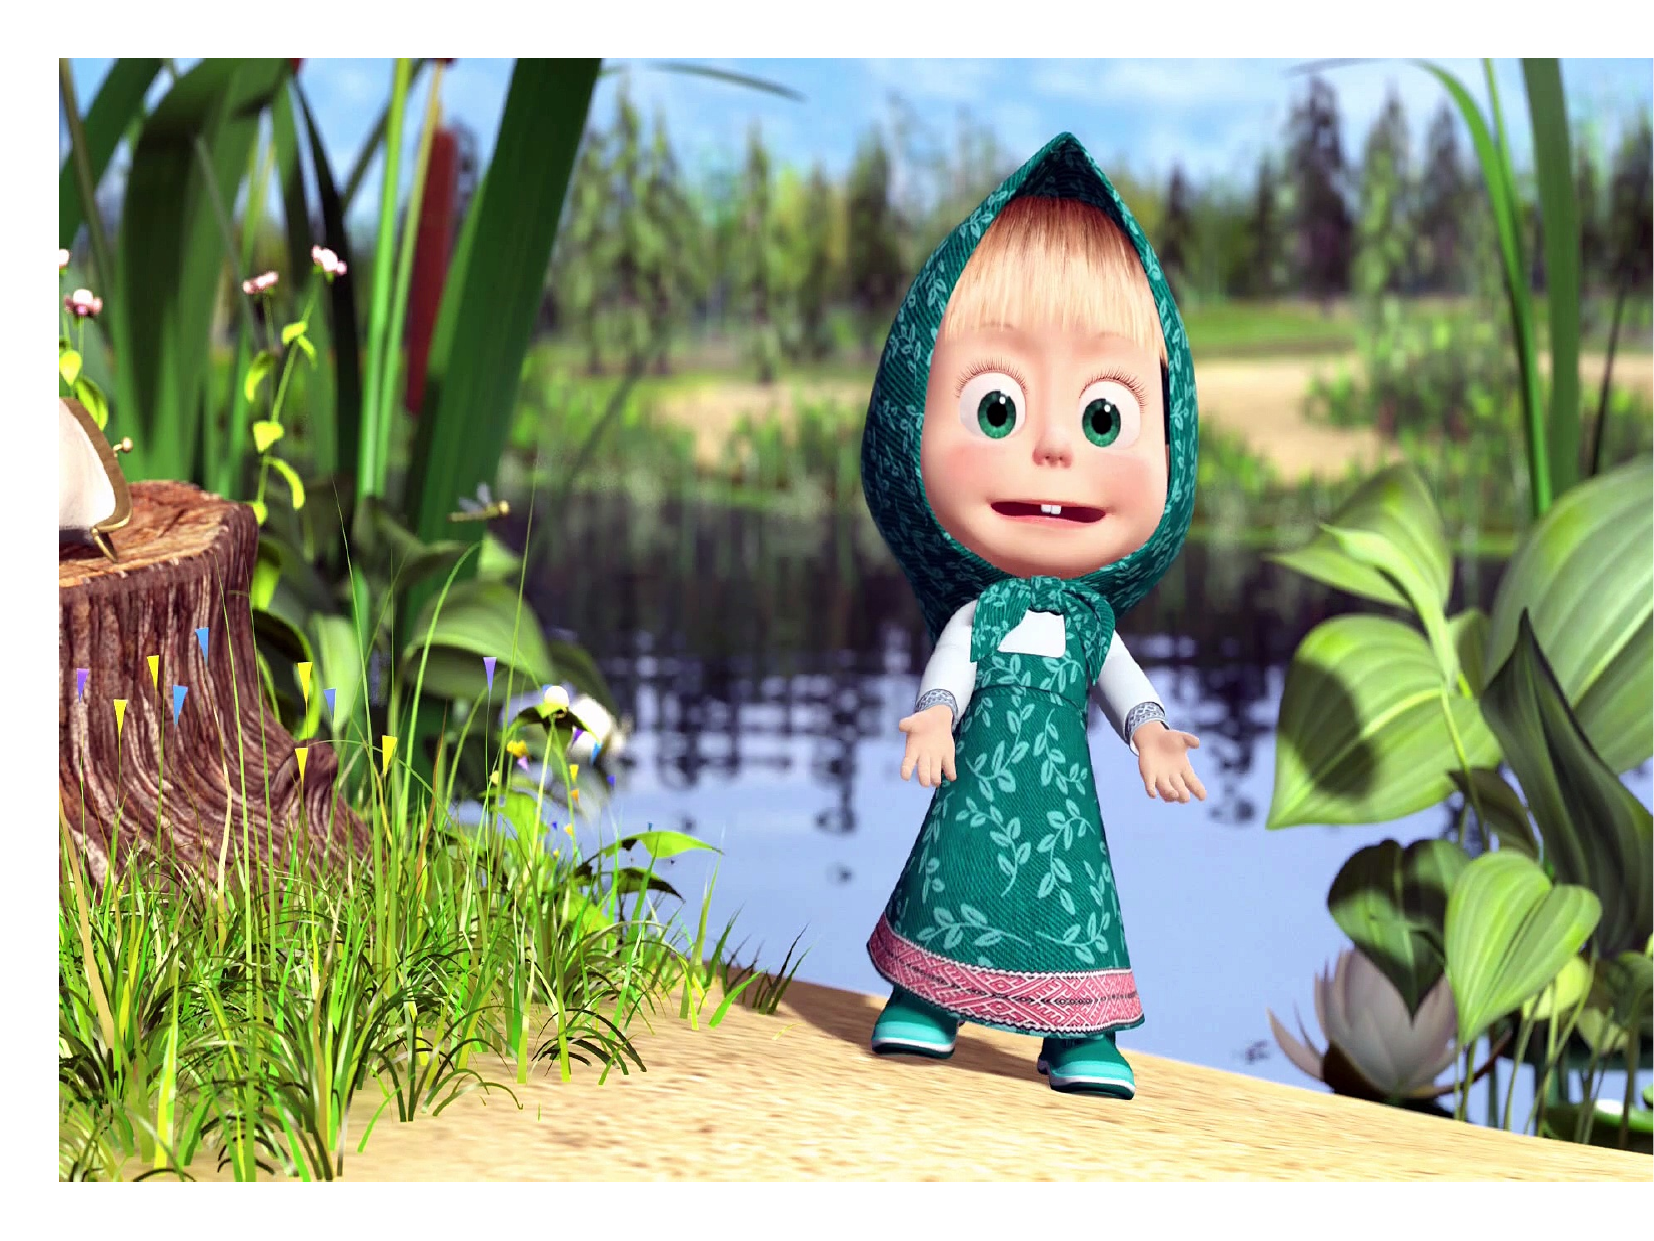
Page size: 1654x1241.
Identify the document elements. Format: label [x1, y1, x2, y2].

picture [59, 58, 1654, 1182]
